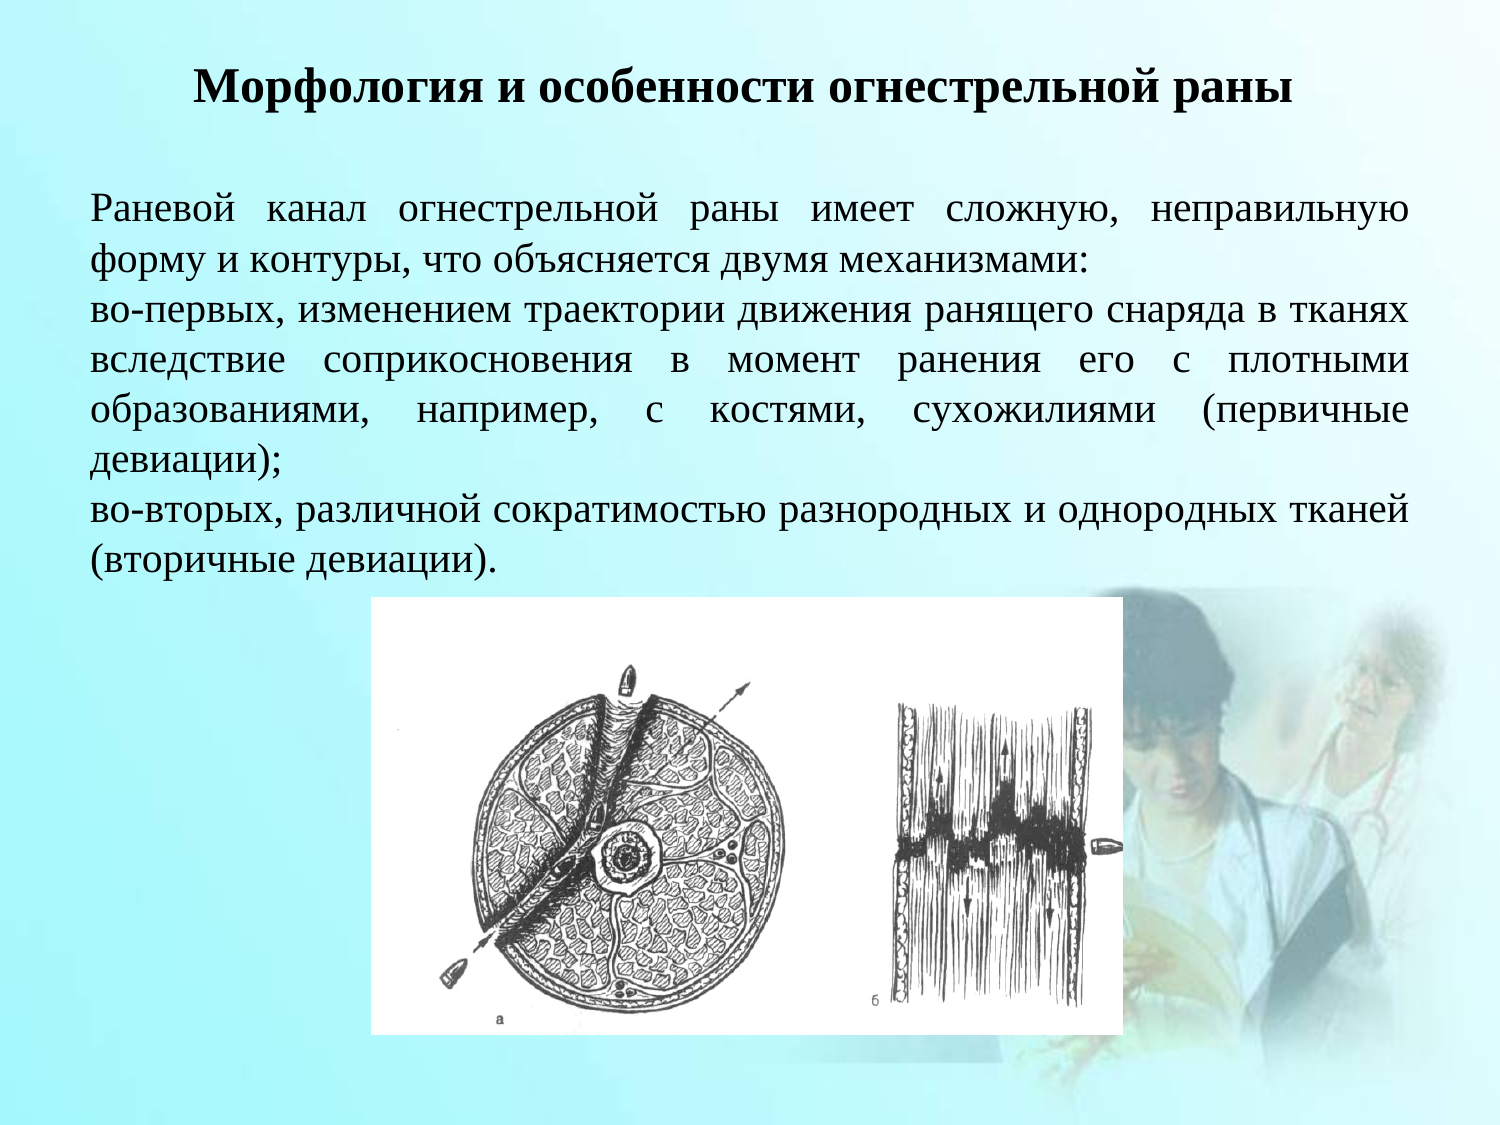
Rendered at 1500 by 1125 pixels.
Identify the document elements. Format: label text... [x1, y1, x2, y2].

list Раневой канал огнестрельной раны имеет сложную, неправильную форму и контуры, что объясняется двумя механизмами: во-первых, изменением траектории движения ранящего снаряда в тканях вследствие соприкосновения в момент ранения его с плотными образованиями, например, с костями, сухожилиями (первичные девиации); во-вторых, различной сократимостью разнородных и однородных тканей (вторичные девиации). [75, 172, 1426, 598]
picture [371, 597, 1123, 1035]
title Морфология и особенности огнестрельной раны [75, 19, 1426, 147]
